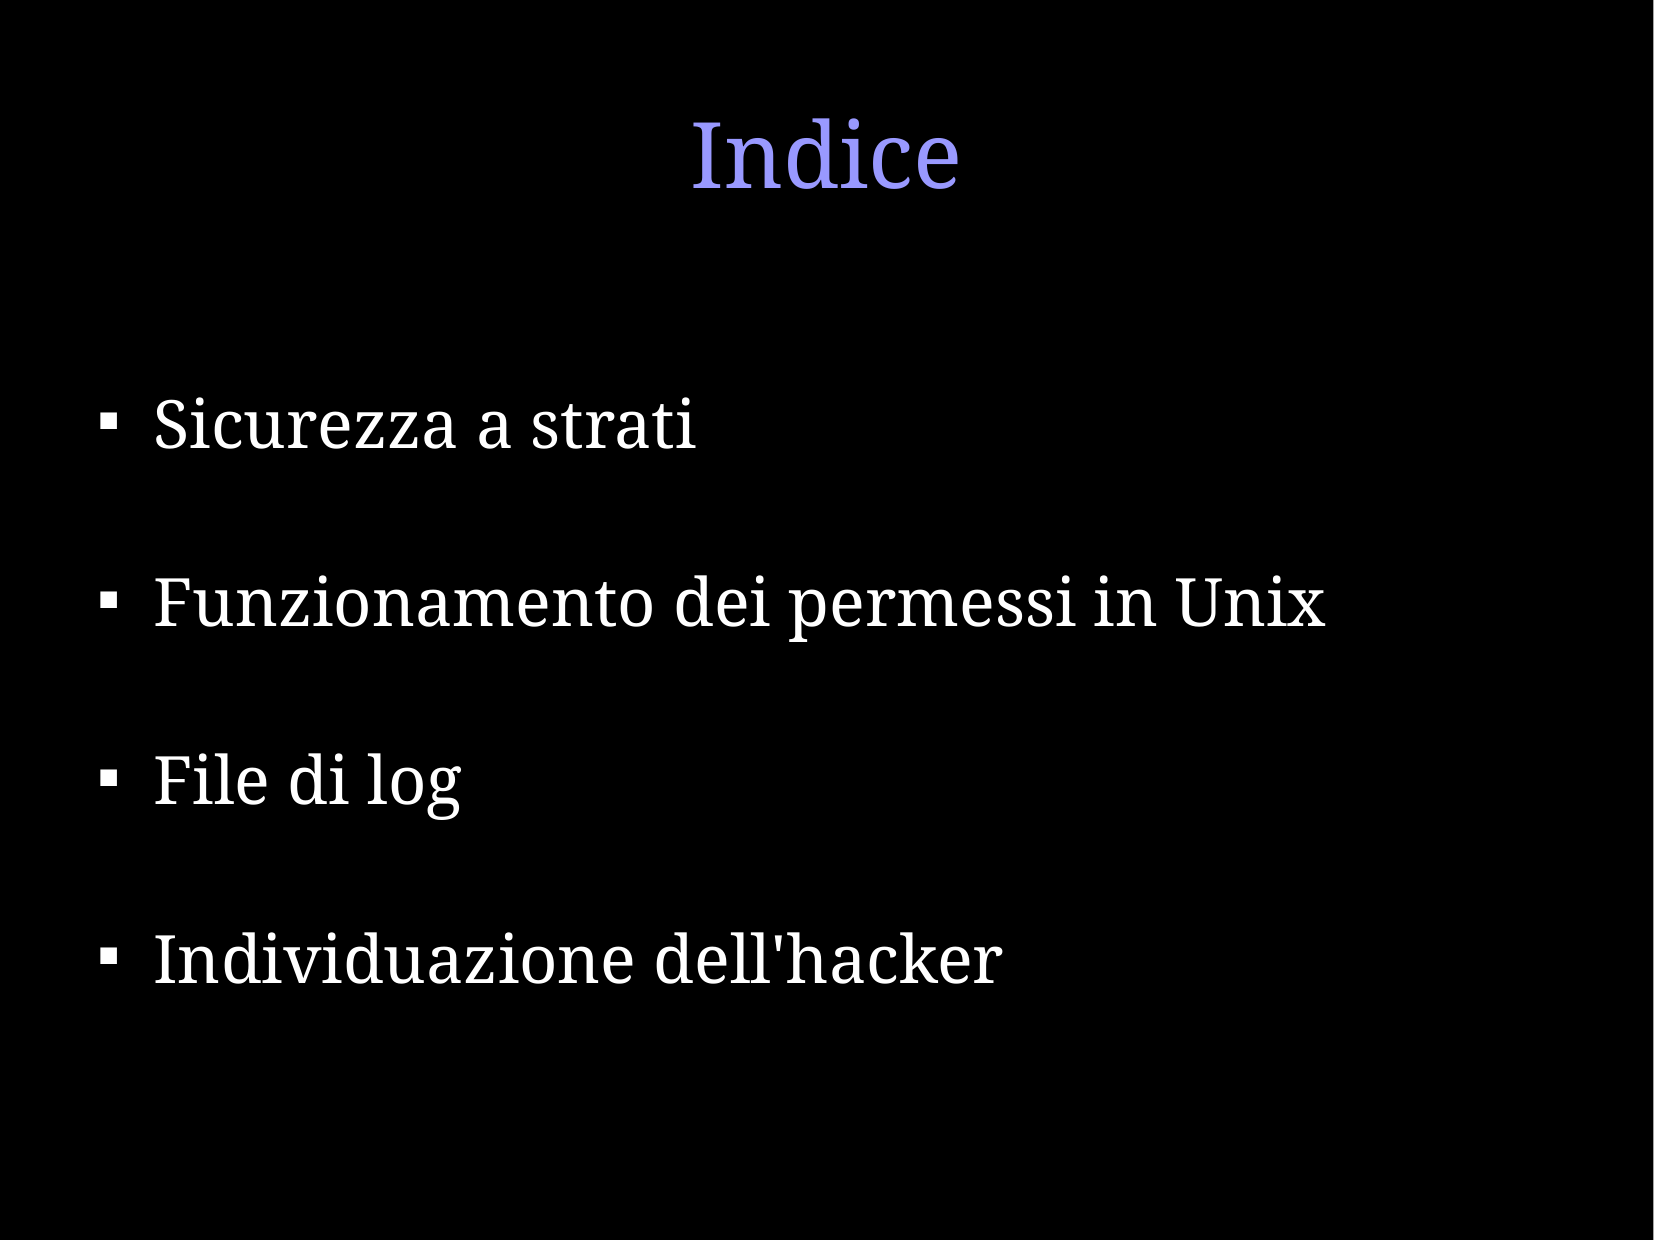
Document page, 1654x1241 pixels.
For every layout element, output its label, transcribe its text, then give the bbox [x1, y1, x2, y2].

title Indice [82, 49, 1571, 257]
list Sicurezza a strati Funzionamento dei permessi in Unix File di log Individuazione dell'hacker [82, 319, 1571, 1124]
